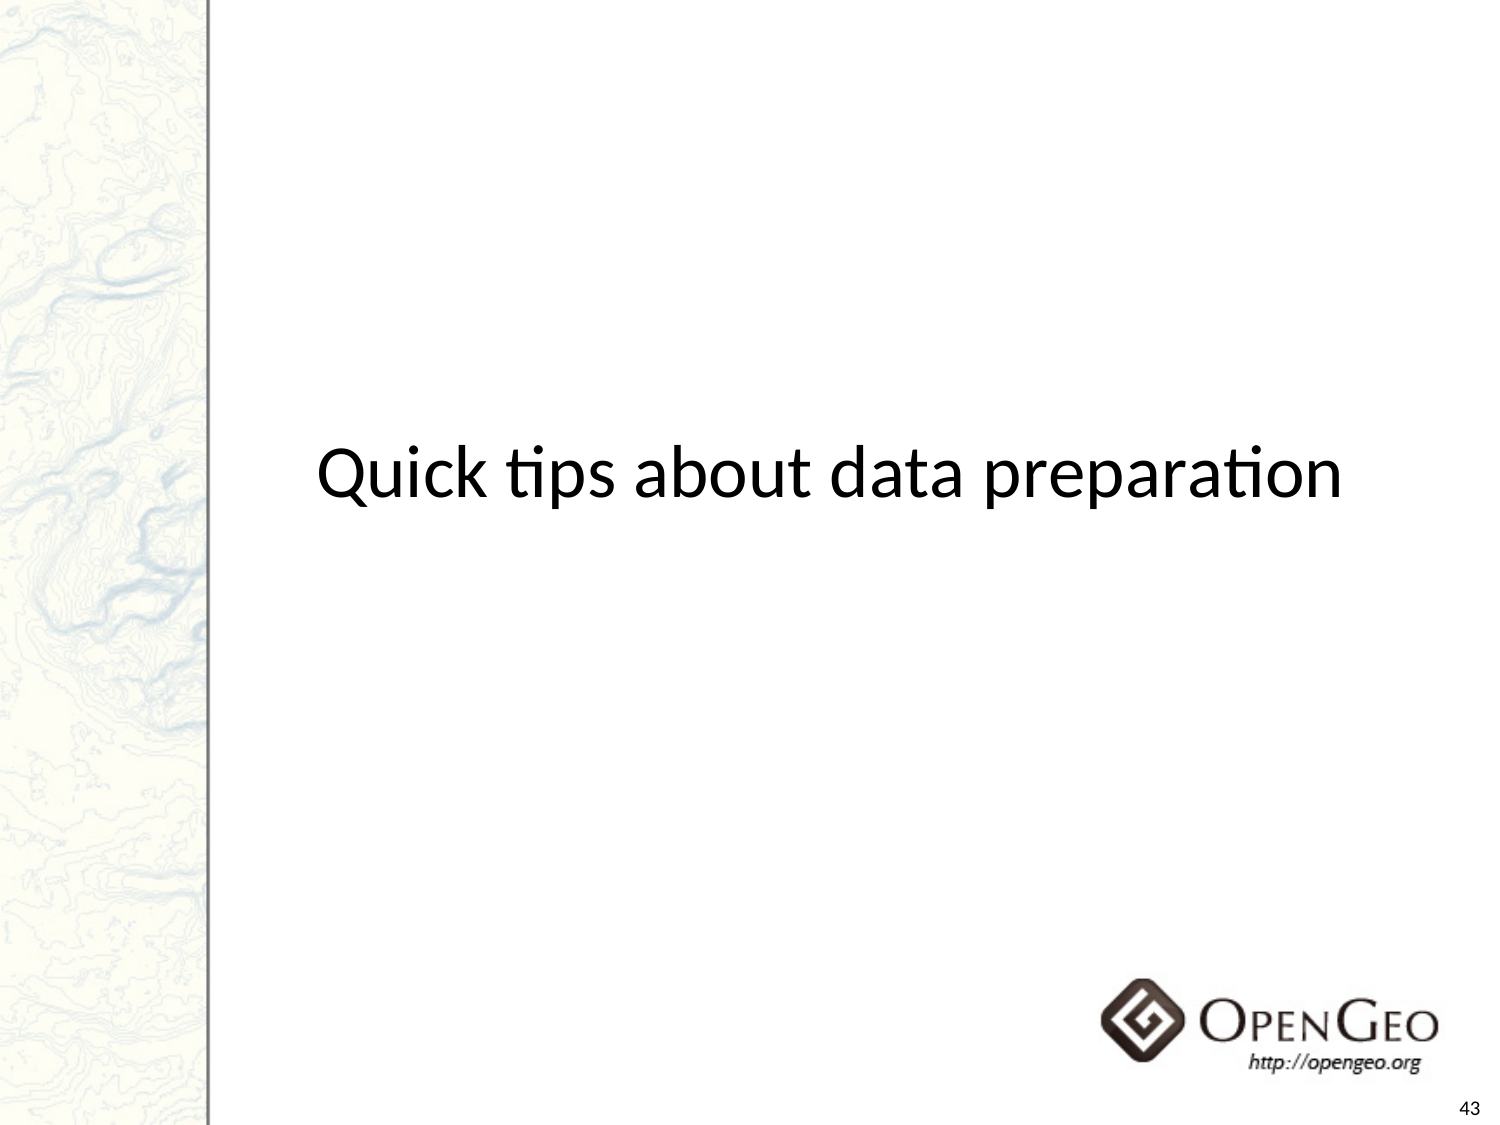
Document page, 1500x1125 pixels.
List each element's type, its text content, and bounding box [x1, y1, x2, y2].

title Quick tips about data preparation [236, 13, 1426, 945]
picture [0, 0, 1500, 1125]
